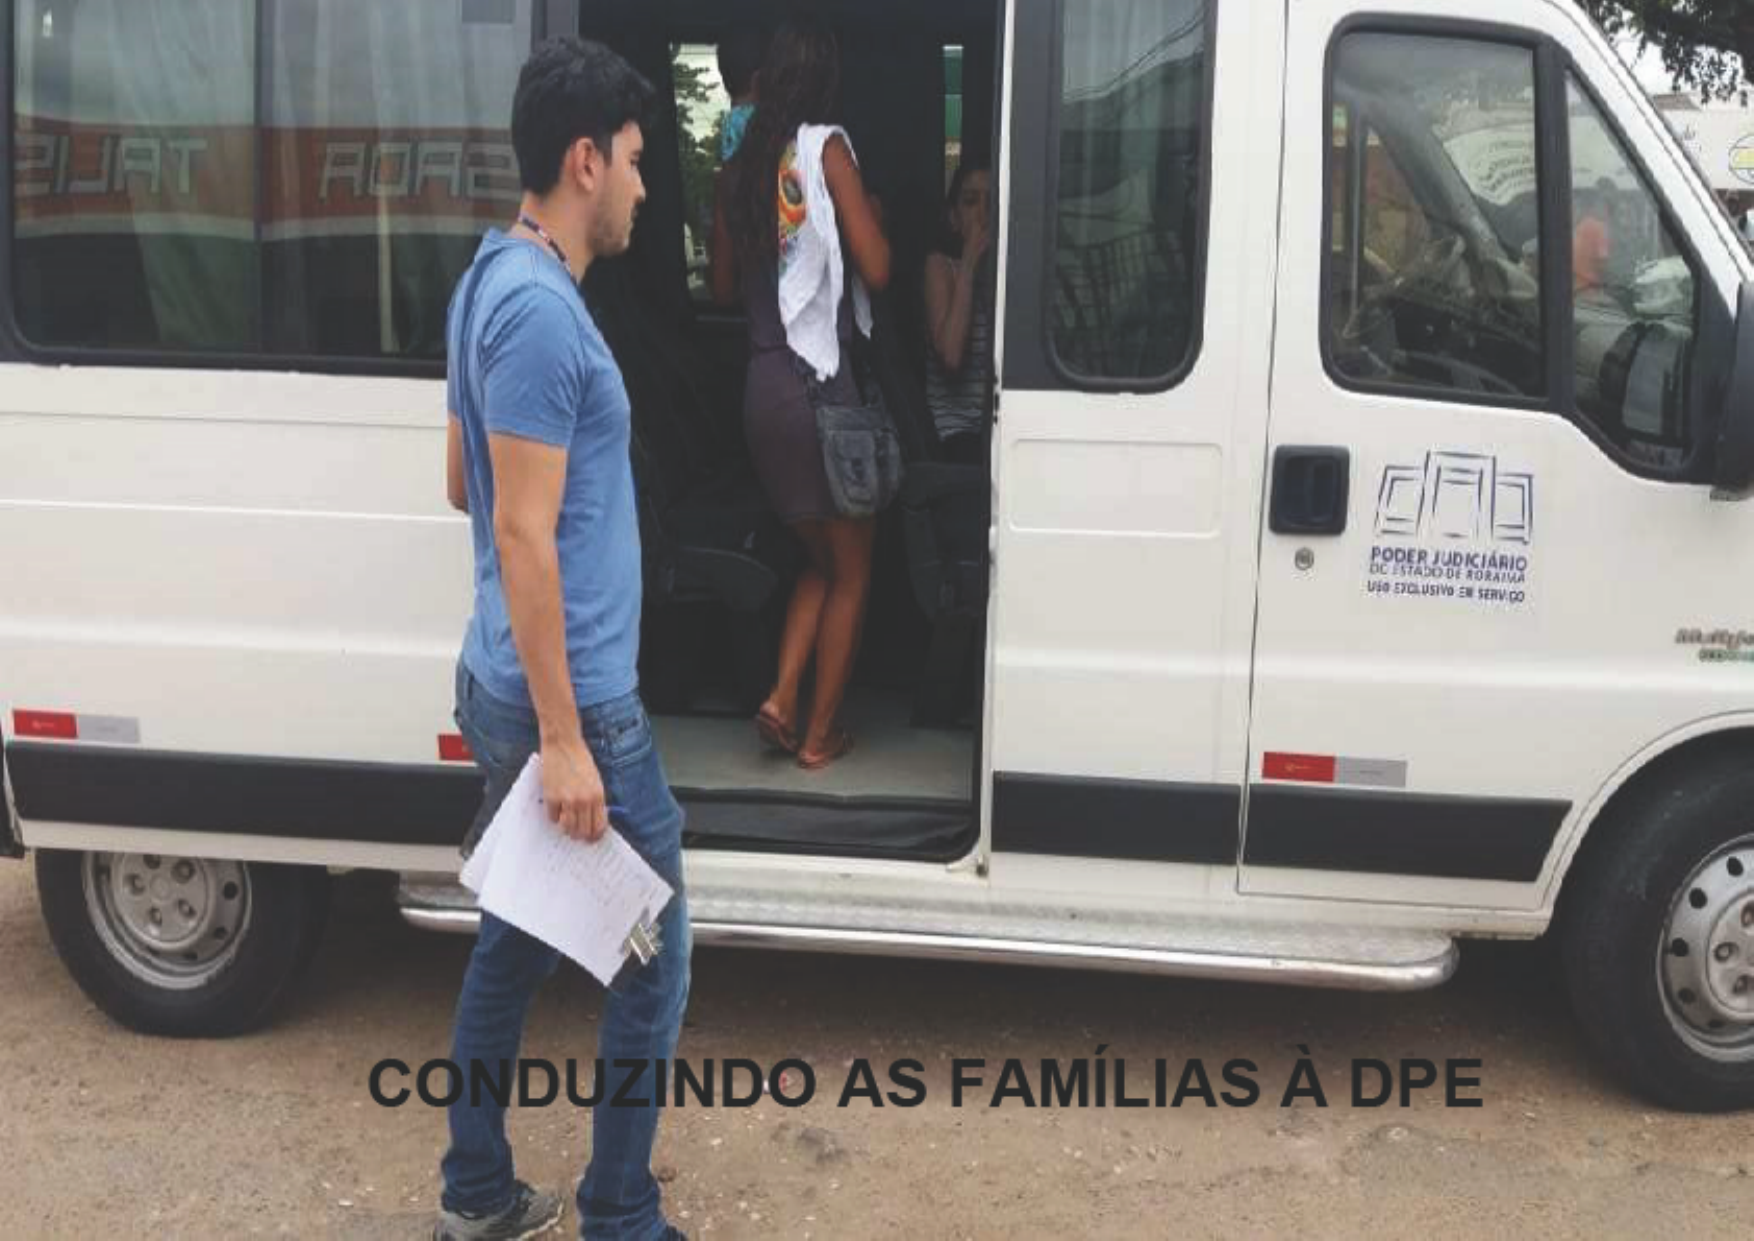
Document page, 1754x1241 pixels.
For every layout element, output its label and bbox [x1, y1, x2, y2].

chart [0, 0, 1754, 1241]
